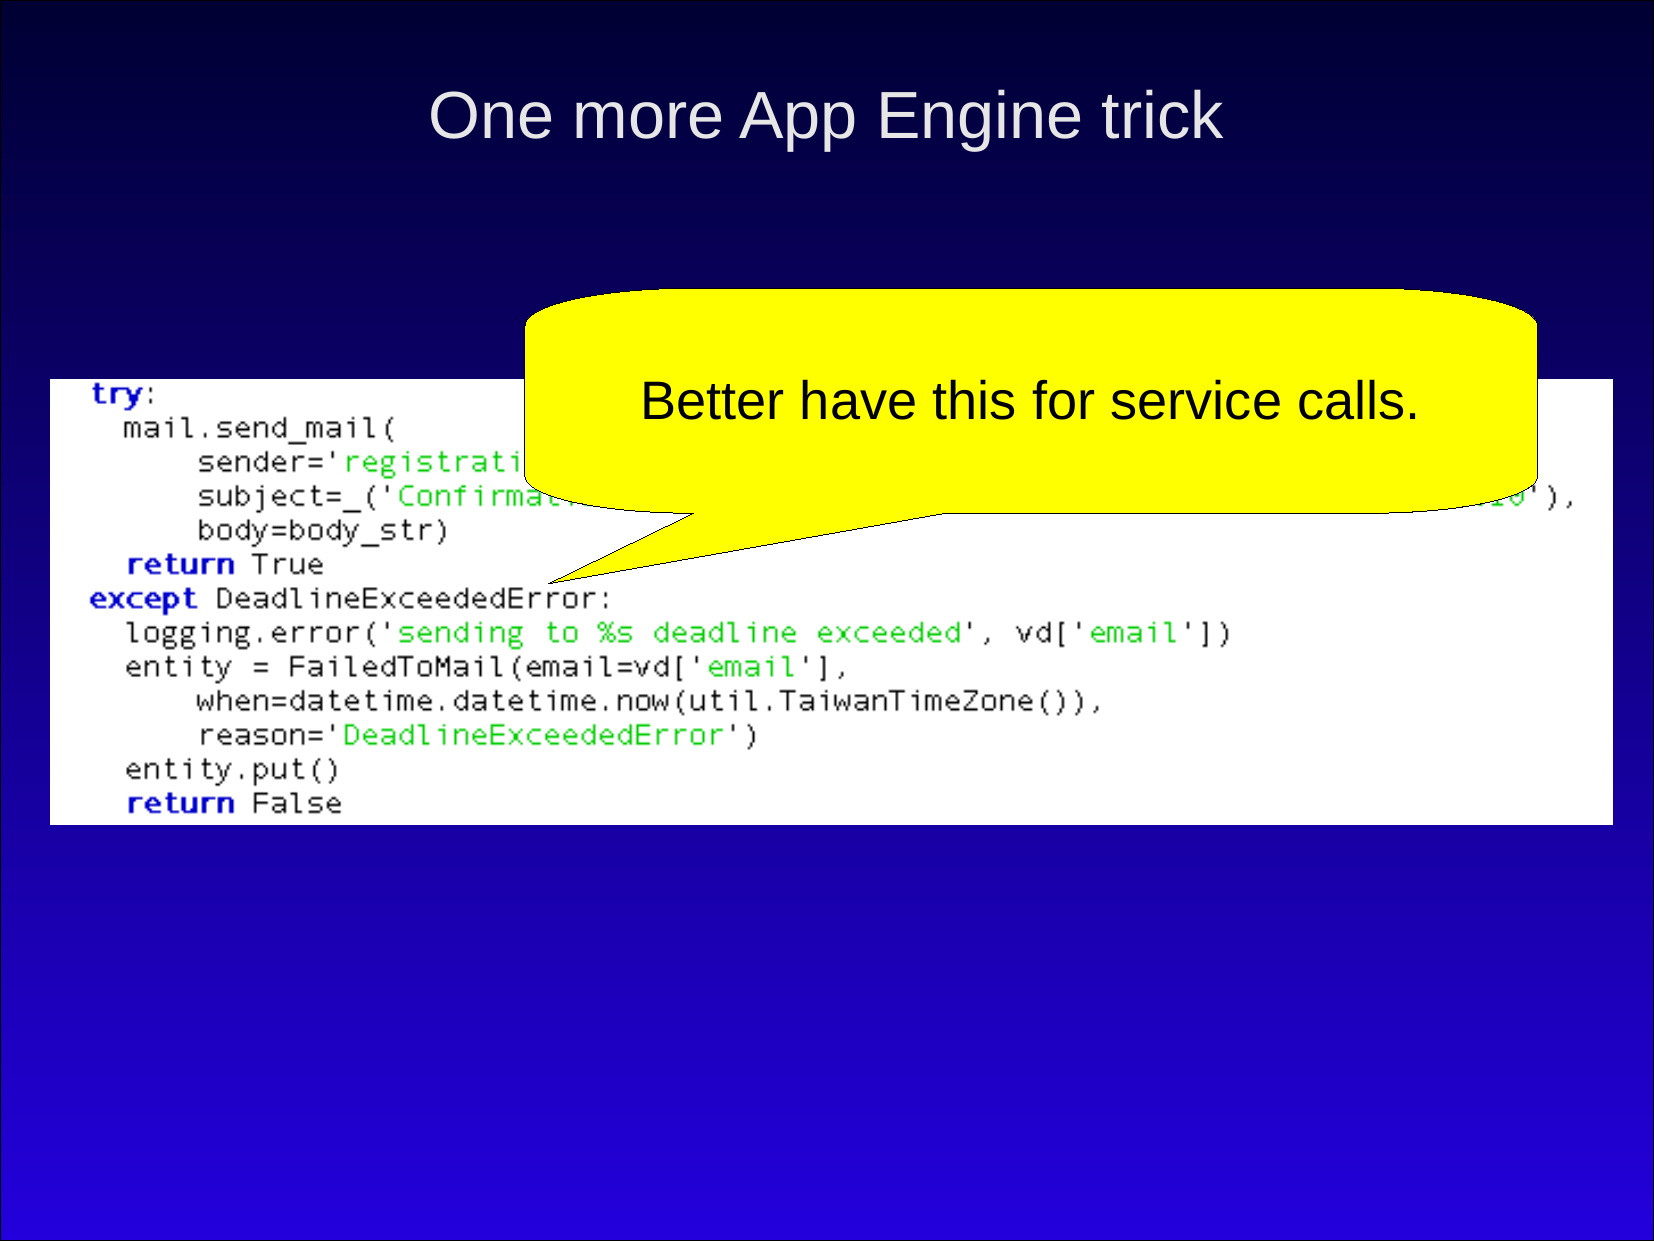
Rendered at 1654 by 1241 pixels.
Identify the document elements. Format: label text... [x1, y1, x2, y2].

text_box Better have this for service calls. [524, 288, 1538, 584]
title One more App Engine trick [82, 49, 1571, 182]
picture [50, 379, 1613, 826]
